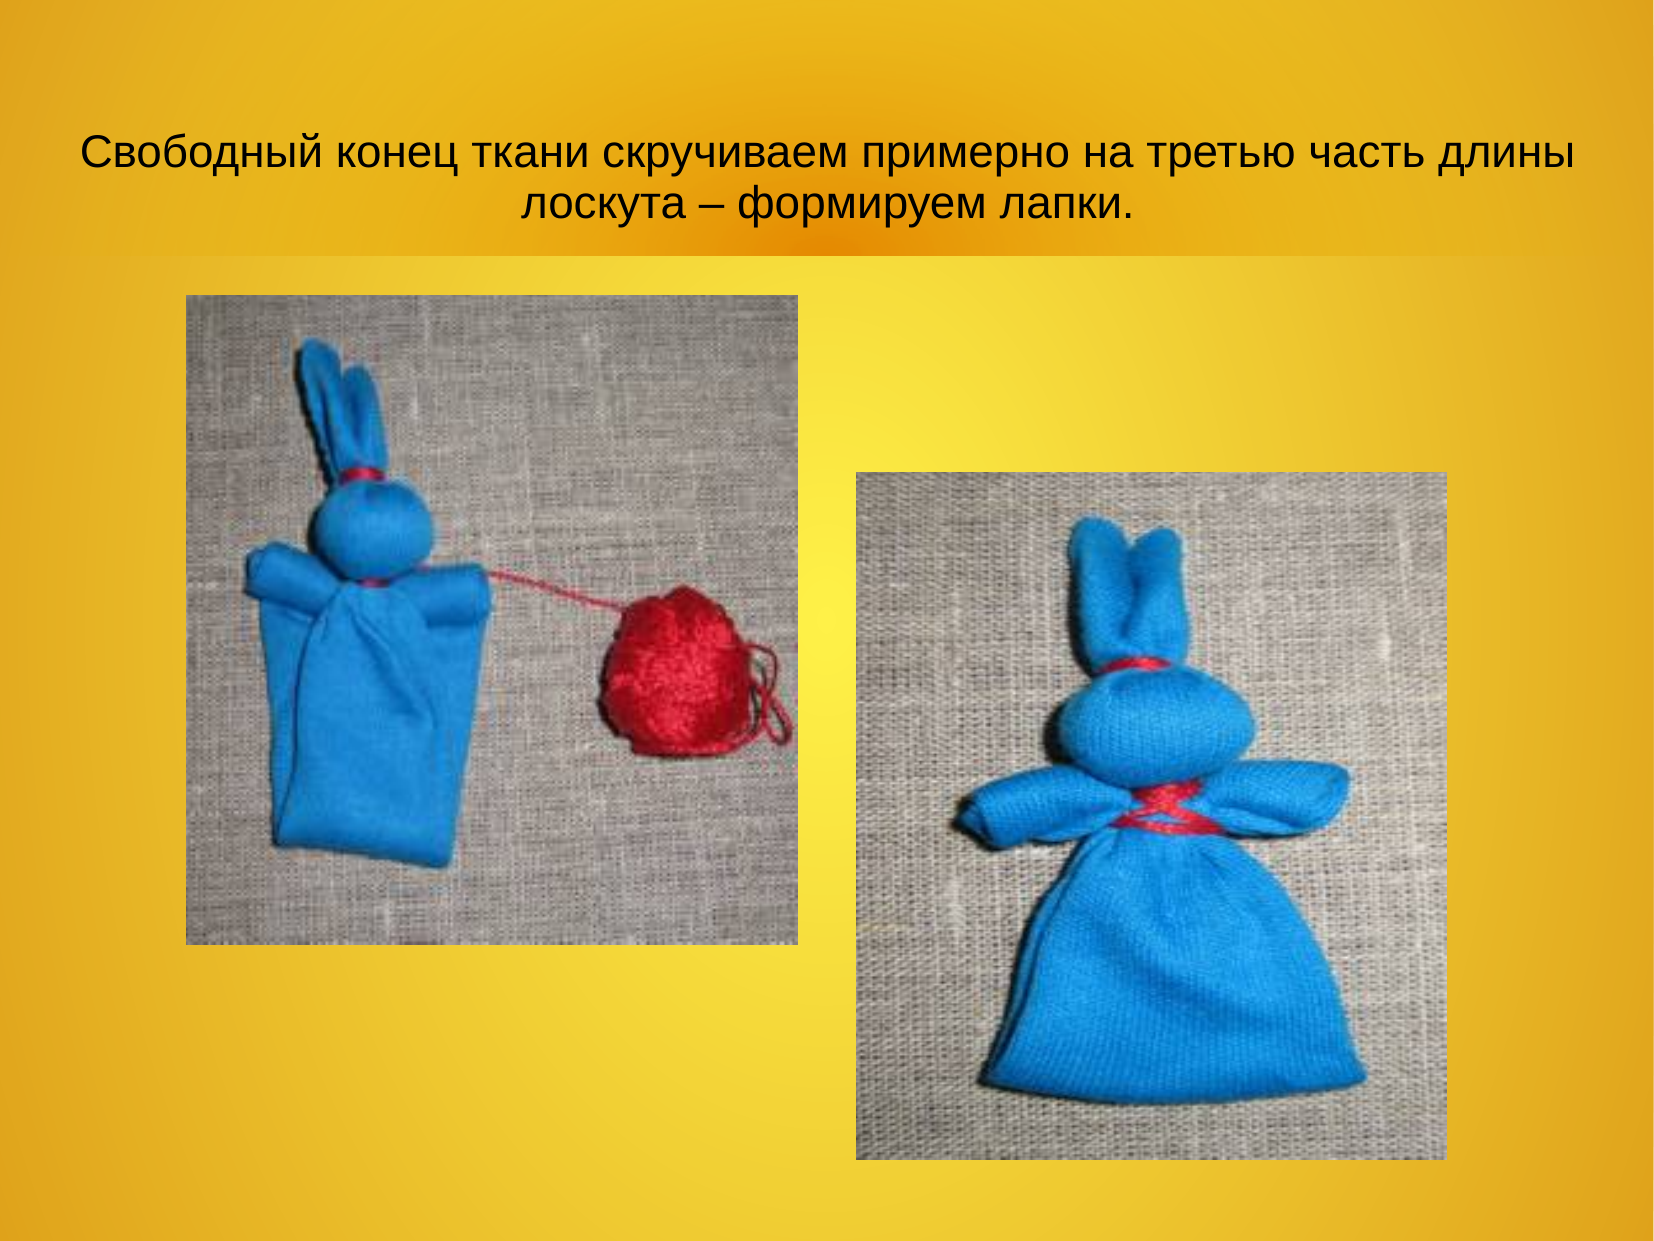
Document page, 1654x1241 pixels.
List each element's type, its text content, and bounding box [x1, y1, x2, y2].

text_box Свободный конец ткани скручиваем примерно на третью часть длины лоскута – формируем лапки. [0, 118, 1654, 235]
picture [856, 472, 1447, 1160]
picture [186, 295, 798, 945]
